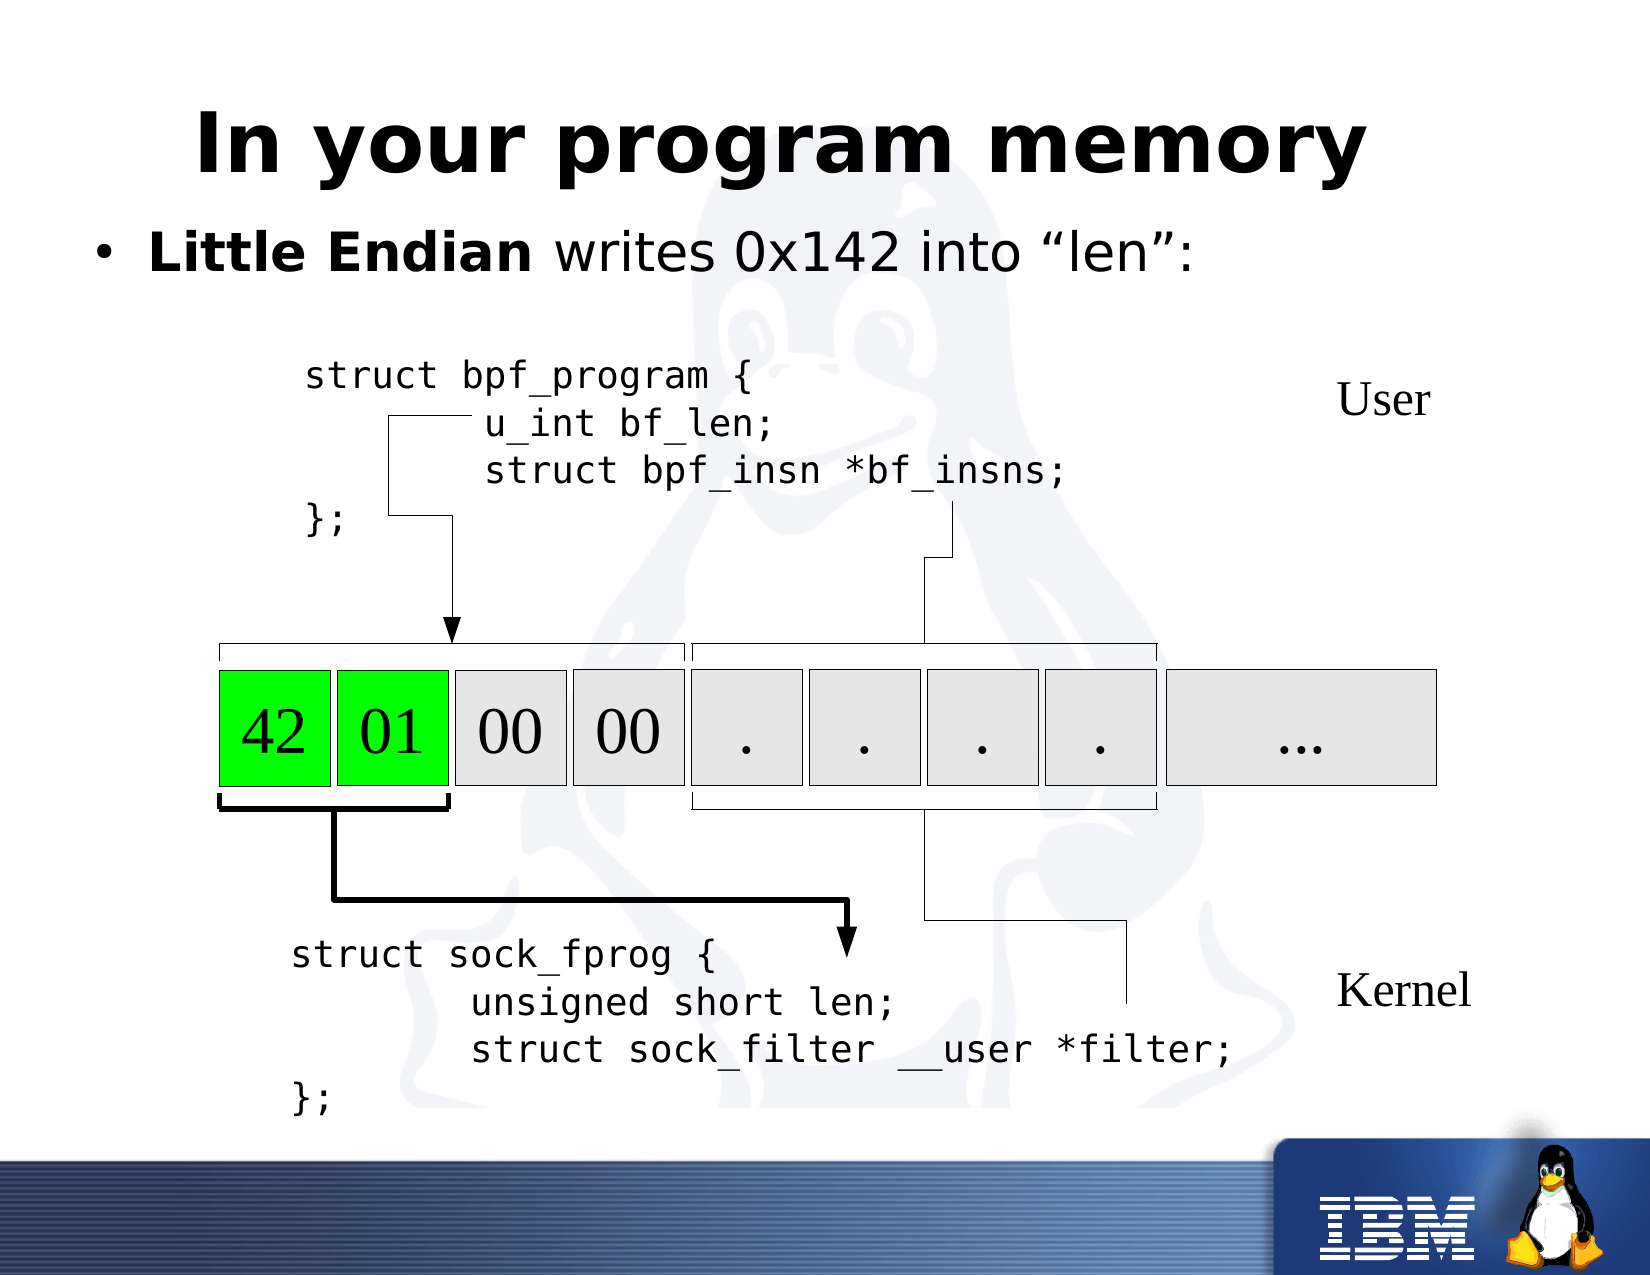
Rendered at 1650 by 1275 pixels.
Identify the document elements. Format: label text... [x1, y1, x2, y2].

list Little Endian writes 0x142 into “len”: [76, 221, 1457, 366]
text_box 42 [219, 670, 331, 787]
text_box struct sock_fprog { unsigned short len; struct sock_filter __user *filter; }; [290, 929, 1241, 1115]
text_box . [927, 669, 1039, 786]
text_box 01 [337, 670, 449, 786]
text_box 00 [573, 669, 685, 786]
text_box . [691, 669, 803, 786]
text_box . [1045, 669, 1157, 786]
text_box 00 [455, 670, 567, 786]
text_box Kernel [1336, 957, 1473, 1013]
text_box . [809, 669, 921, 786]
text_box User [1336, 366, 1432, 423]
text_box ... [1166, 669, 1437, 786]
title In your program memory [76, 76, 1457, 211]
text_box struct bpf_program { u_int bf_len; struct bpf_insn *bf_insns; }; [303, 350, 1256, 583]
